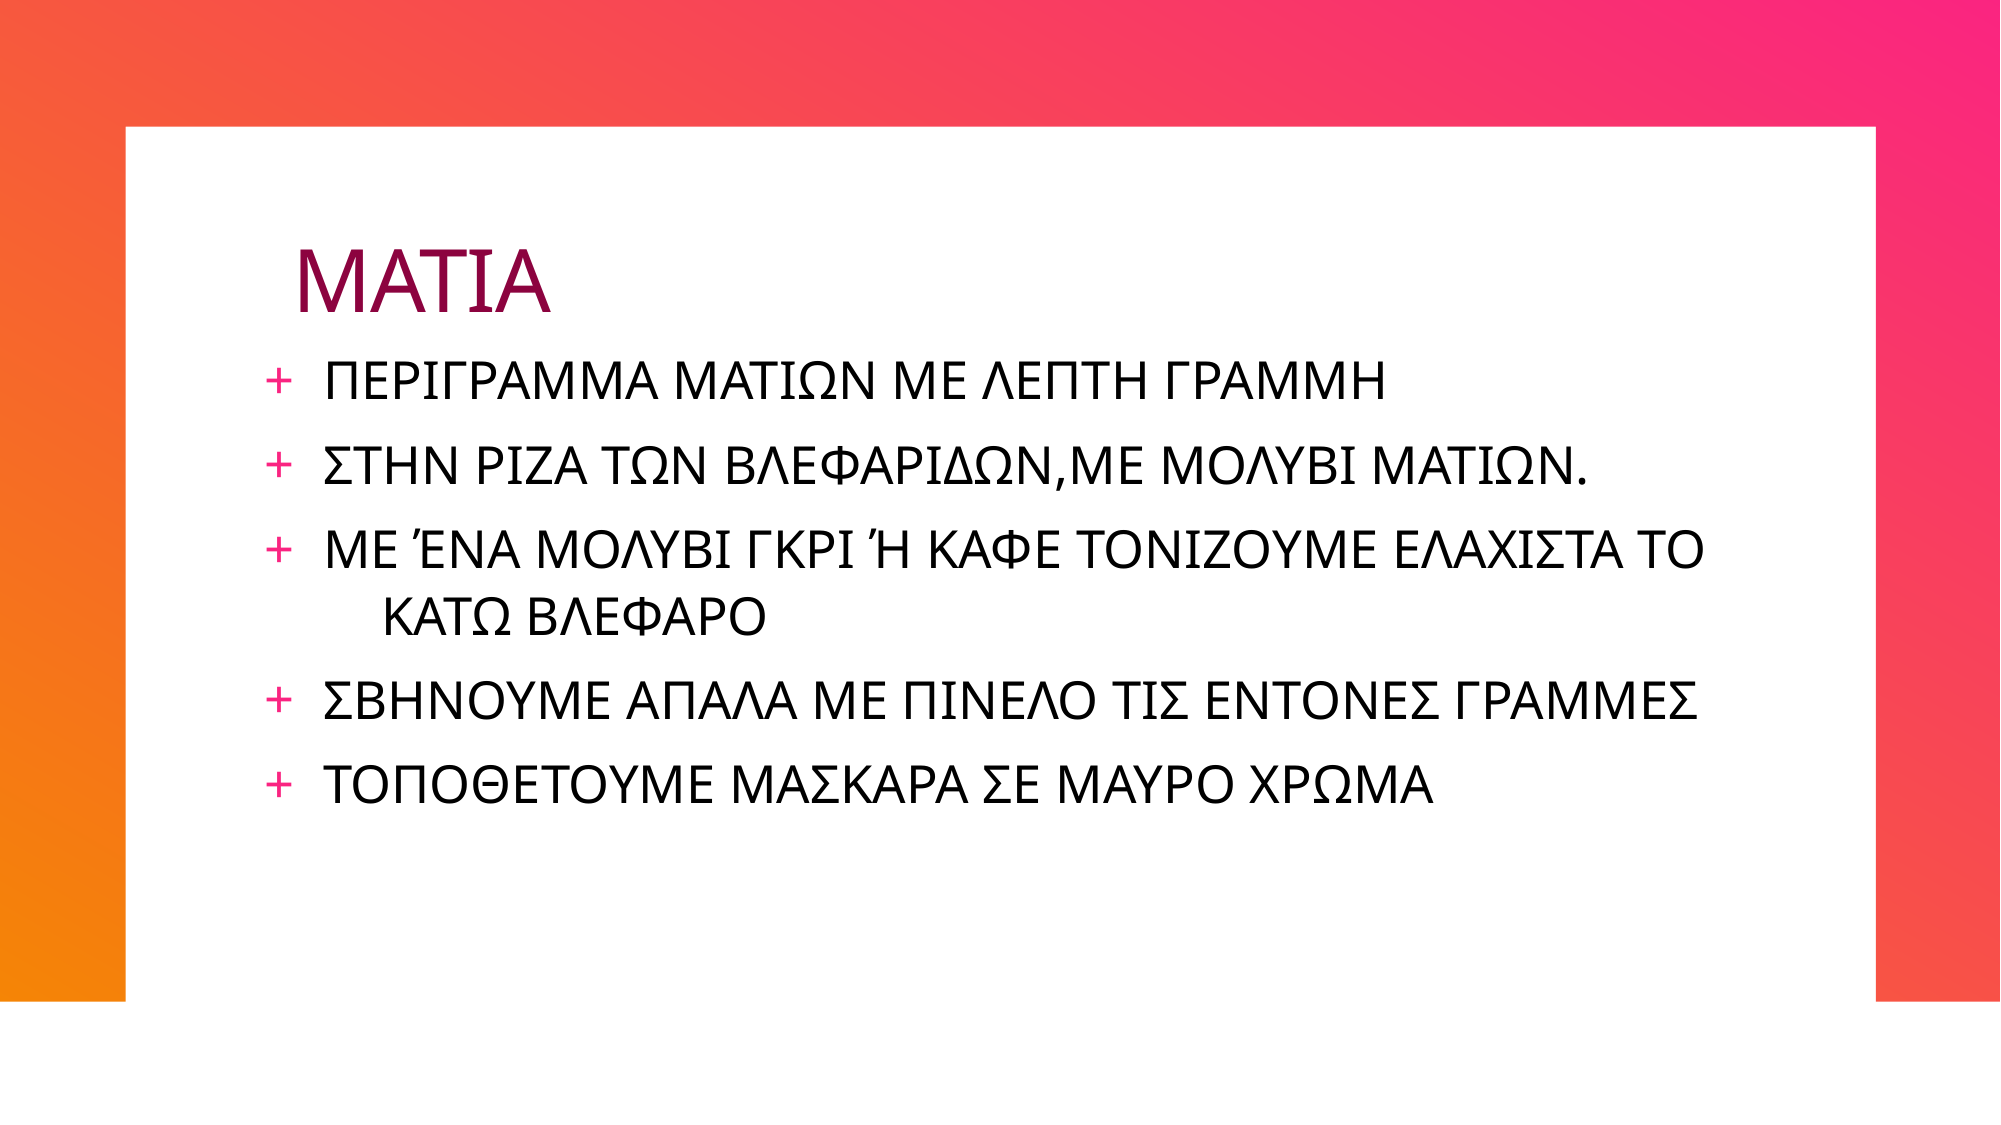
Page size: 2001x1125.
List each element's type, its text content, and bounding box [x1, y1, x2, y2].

list ΠΕΡΙΓΡΑΜΜΑ ΜΑΤΙΩΝ ΜΕ ΛΕΠΤΗ ΓΡΑΜΜΗ ΣΤΗΝ ΡΙΖΑ ΤΩΝ ΒΛΕΦΑΡΙΔΩΝ,ΜΕ ΜΟΛΥΒΙ ΜΑΤΙΩΝ. ΜΕ ΈΝΑ ΜΟΛΥΒΙ ΓΚΡΙ Ή ΚΑΦΕ ΤΟΝΙΖΟΥΜΕ ΕΛΑΧΙΣΤΑ ΤΟ ΚΑΤΩ ΒΛΕΦΑΡΟ ΣΒΗΝΟΥΜΕ ΑΠΑΛΑ ΜΕ ΠΙΝΕΛΟ ΤΙΣ ΕΝΤΟΝΕΣ ΓΡΑΜΜΕΣ ΤΟΠΟΘΕΤΟΥΜΕ ΜΑΣΚΑΡΑ ΣΕ ΜΑΥΡΟ ΧΡΩΜΑ [249, 336, 1750, 876]
title ΜΑΤΙΑ [277, 225, 609, 336]
